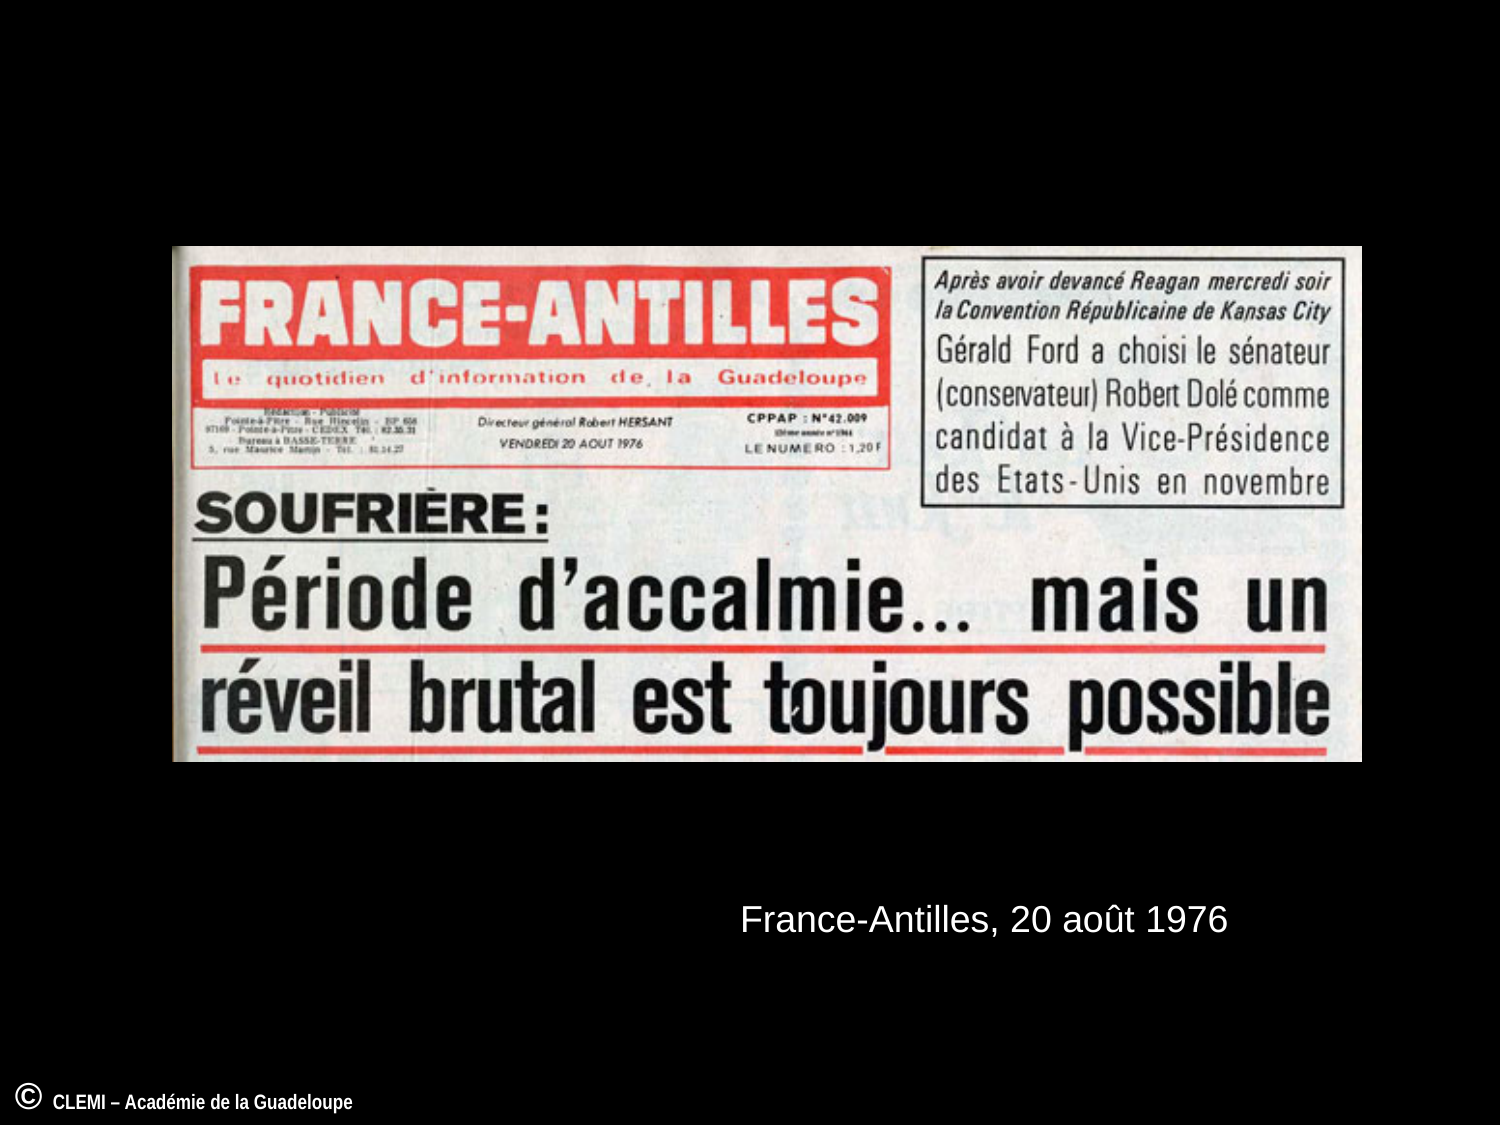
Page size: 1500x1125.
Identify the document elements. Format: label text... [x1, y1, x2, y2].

text_box © CLEMI – Académie de la Guadeloupe [0, 1067, 575, 1125]
title France-Antilles, 20 août 1976 [515, 878, 1454, 961]
picture [172, 246, 1362, 762]
